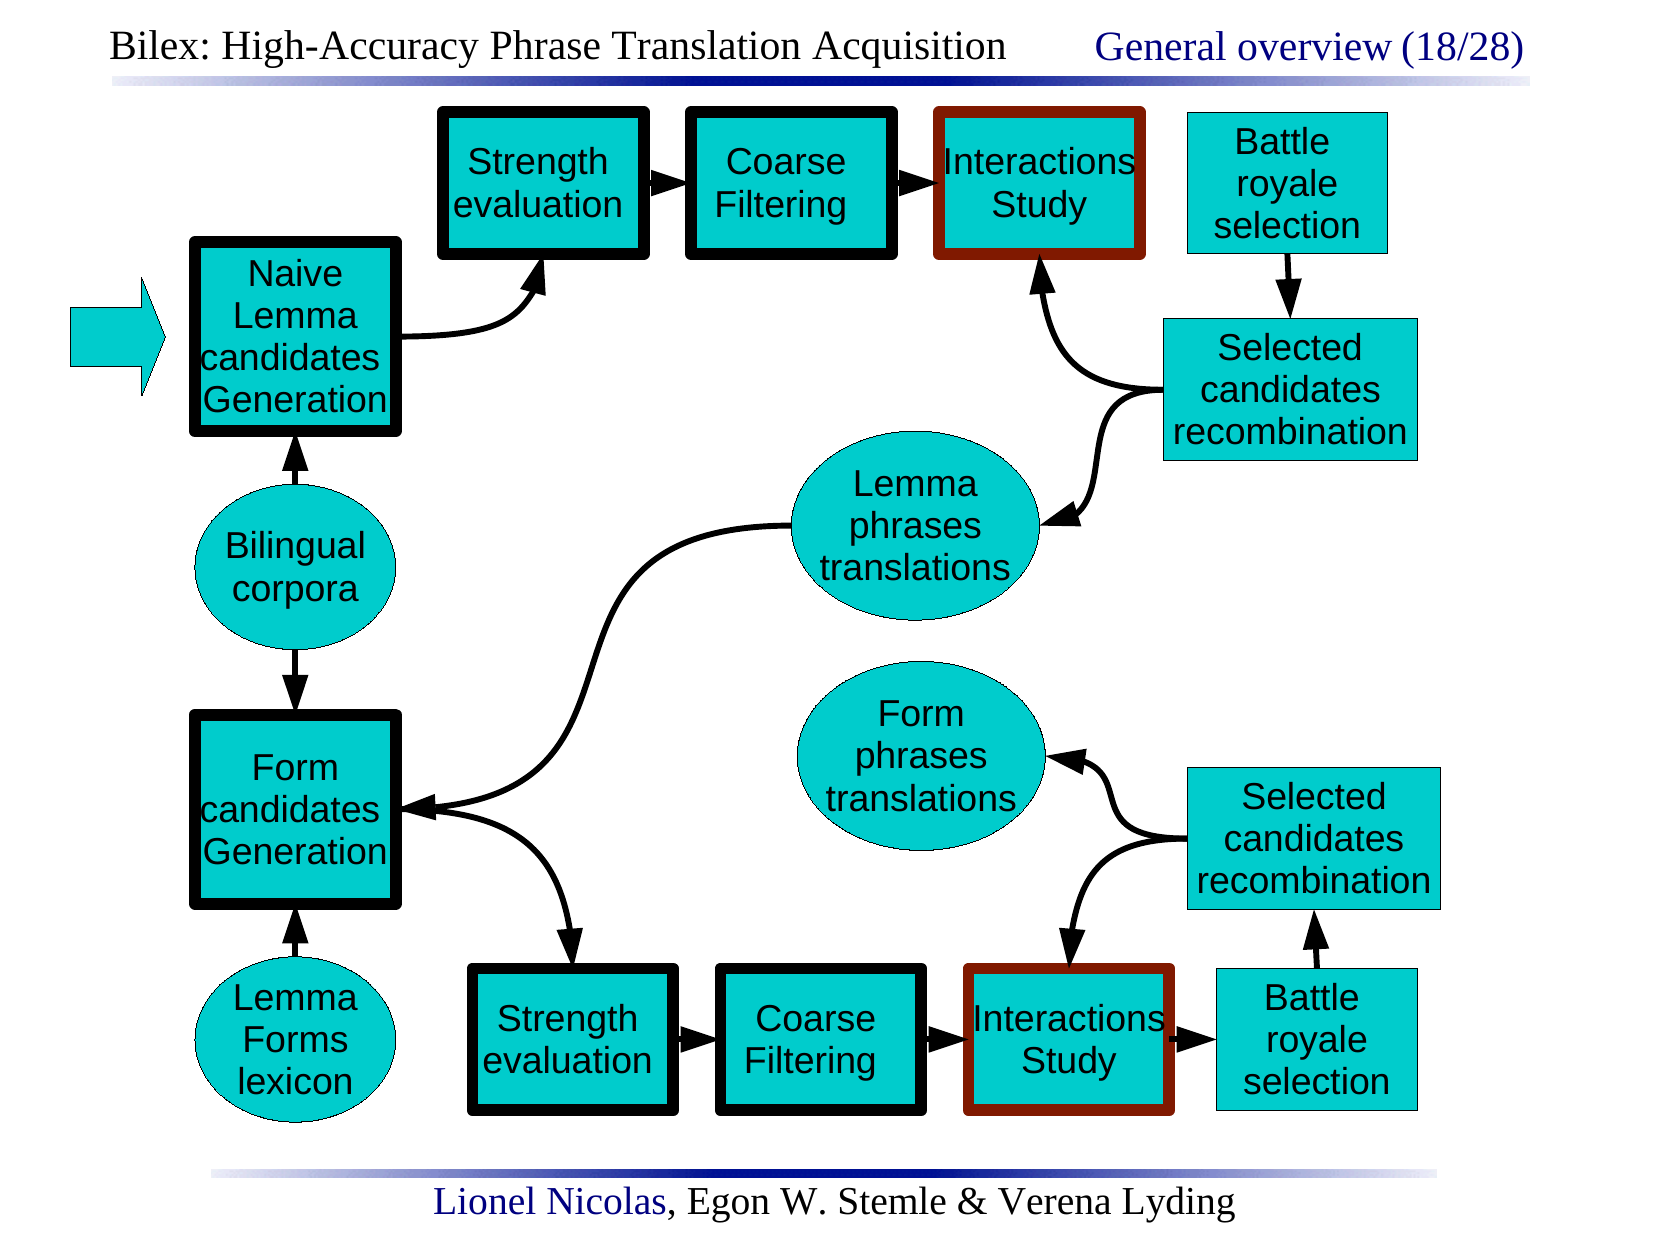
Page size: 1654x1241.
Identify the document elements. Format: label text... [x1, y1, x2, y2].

text_box Naive Lemma candidates Generation [194, 242, 396, 432]
text_box Strength evaluation [472, 968, 674, 1111]
text_box Coarse Filtering [690, 112, 892, 254]
text_box Battle royale selection [1216, 968, 1418, 1111]
text_box [70, 277, 166, 396]
text_box Battle royale selection [1187, 112, 1388, 254]
text_box Form phrases translations [797, 661, 1046, 851]
text_box Coarse Filtering [720, 968, 922, 1111]
text_box General overview [1079, 15, 1409, 82]
text_box Form candidates Generation [194, 714, 396, 904]
text_box Selected candidates recombination [1163, 318, 1418, 461]
text_box Interactions Study [968, 968, 1170, 1111]
picture [112, 76, 1530, 86]
text_box Lemma Forms lexicon [194, 956, 396, 1123]
picture [211, 1169, 1437, 1178]
text_box Selected candidates recombination [1187, 767, 1441, 910]
text_box Strength evaluation [442, 112, 644, 254]
text_box Interactions Study [938, 112, 1140, 254]
text_box Bilingual corpora [194, 484, 396, 650]
text_box Lemma phrases translations [791, 431, 1040, 621]
